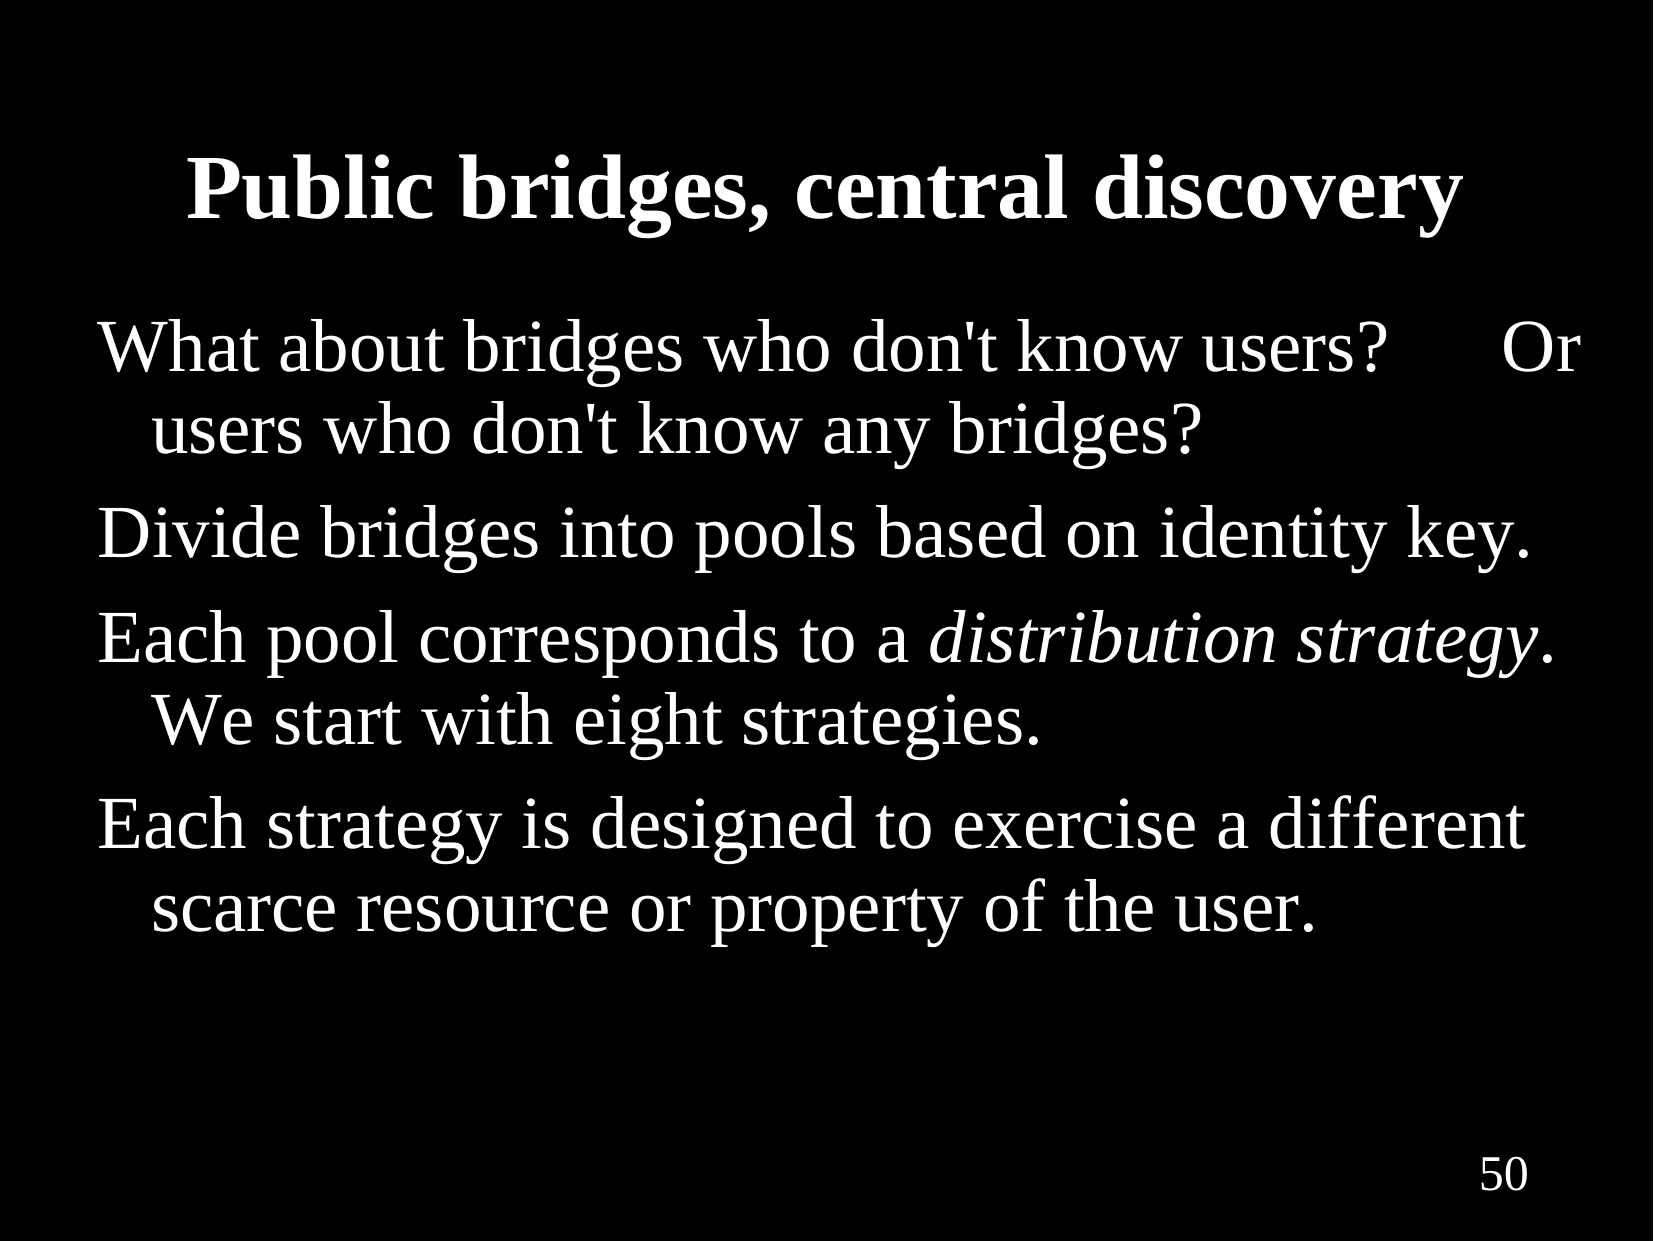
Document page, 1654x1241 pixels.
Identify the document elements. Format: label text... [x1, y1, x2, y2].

title Public bridges, central discovery [120, 91, 1533, 283]
list What about bridges who don't know users? Or users who don't know any bridges? Divide bridges into pools based on identity key. Each pool corresponds to a distribution strategy. We start with eight strategies. Each strategy is designed to exercise a different scarce resource or property of the user. [80, 304, 1597, 1094]
